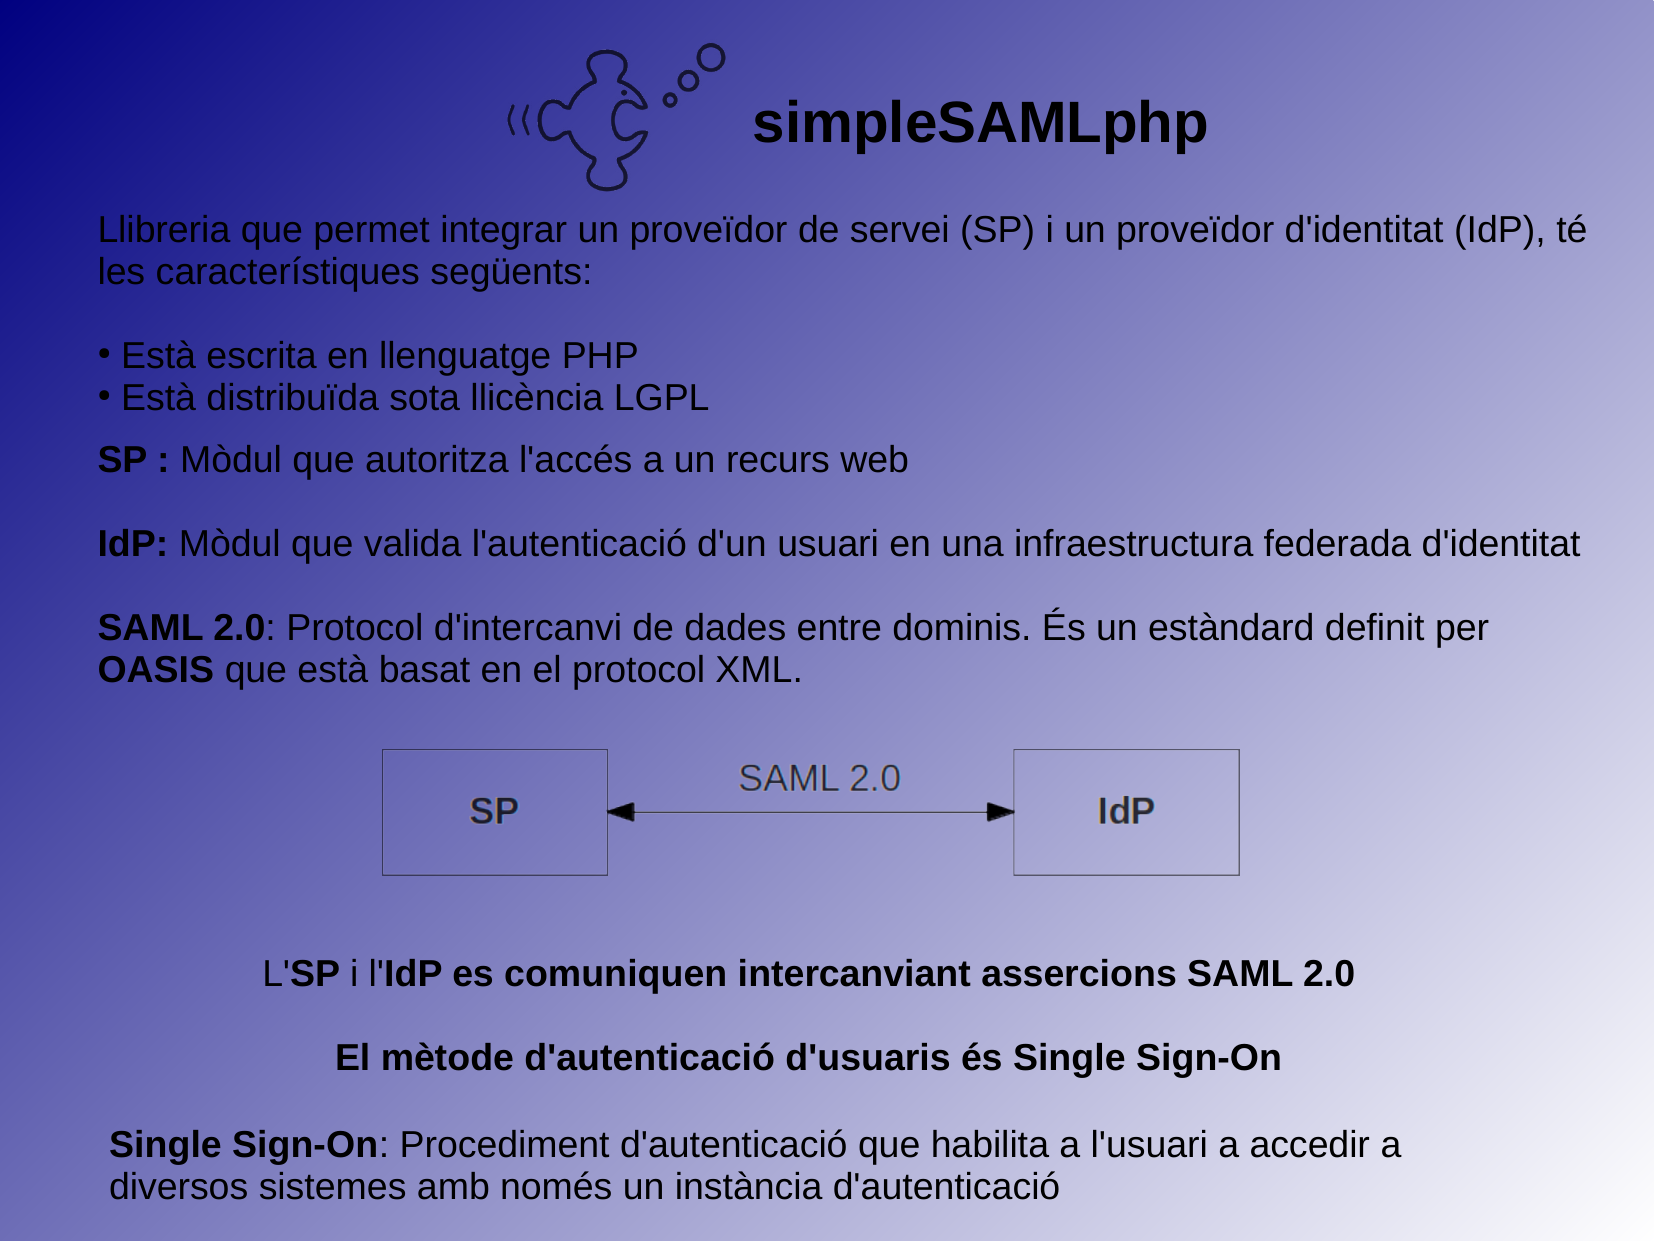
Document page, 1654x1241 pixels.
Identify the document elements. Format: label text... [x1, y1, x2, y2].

text_box simpleSAMLphp [738, 82, 1224, 163]
text_box SP : Mòdul que autoritza l'accés a un recurs web IdP: Mòdul que valida l'autenticació d'un usuari en una infraestructura federada d'identitat SAML 2.0: Protocol d'intercanvi de dades entre dominis. És un estàndard definit per OASIS que està basat en el protocol XML. [82, 431, 1607, 698]
picture [382, 749, 1240, 876]
picture [502, 39, 728, 194]
text_box L'SP i l'IdP es comuniquen intercanviant assercions SAML 2.0 El mètode d'autenticació d'usuaris és Single Sign-On [59, 944, 1560, 1117]
text_box Llibreria que permet integrar un proveïdor de servei (SP) i un proveïdor d'identitat (IdP), té les característiques següents: Està escrita en llenguatge PHP Està distribuïda sota llicència LGPL [82, 200, 1619, 426]
text_box Single Sign-On: Procediment d'autenticació que habilita a l'usuari a accedir a diversos sistemes amb només un instància d'autenticació [94, 1116, 1465, 1216]
